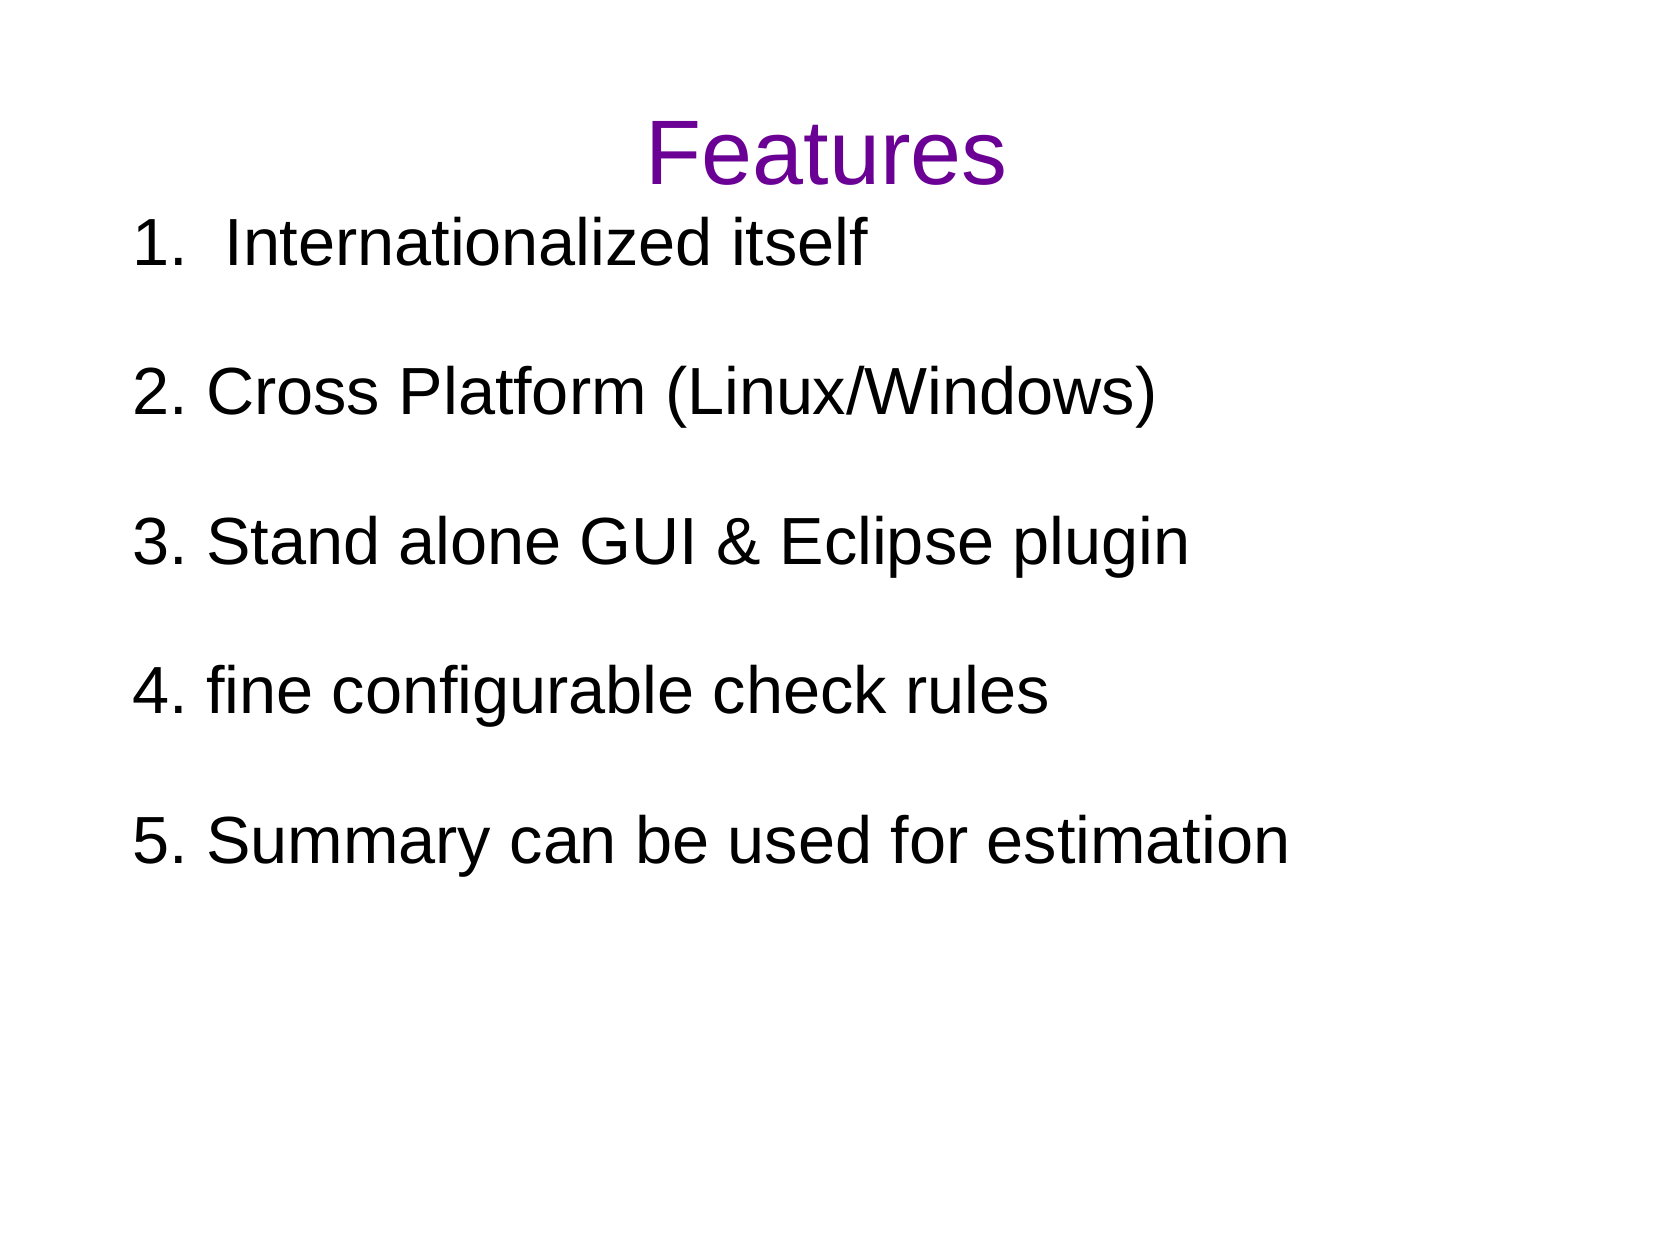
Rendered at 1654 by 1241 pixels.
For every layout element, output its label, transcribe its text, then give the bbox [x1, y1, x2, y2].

title Features [82, 56, 1571, 250]
subtitle 1. Internationalized itself 2. Cross Platform (Linux/Windows) 3. Stand alone GUI & Eclipse plugin 4. fine configurable check rules 5. Summary can be used for estimation [76, 236, 1565, 1145]
